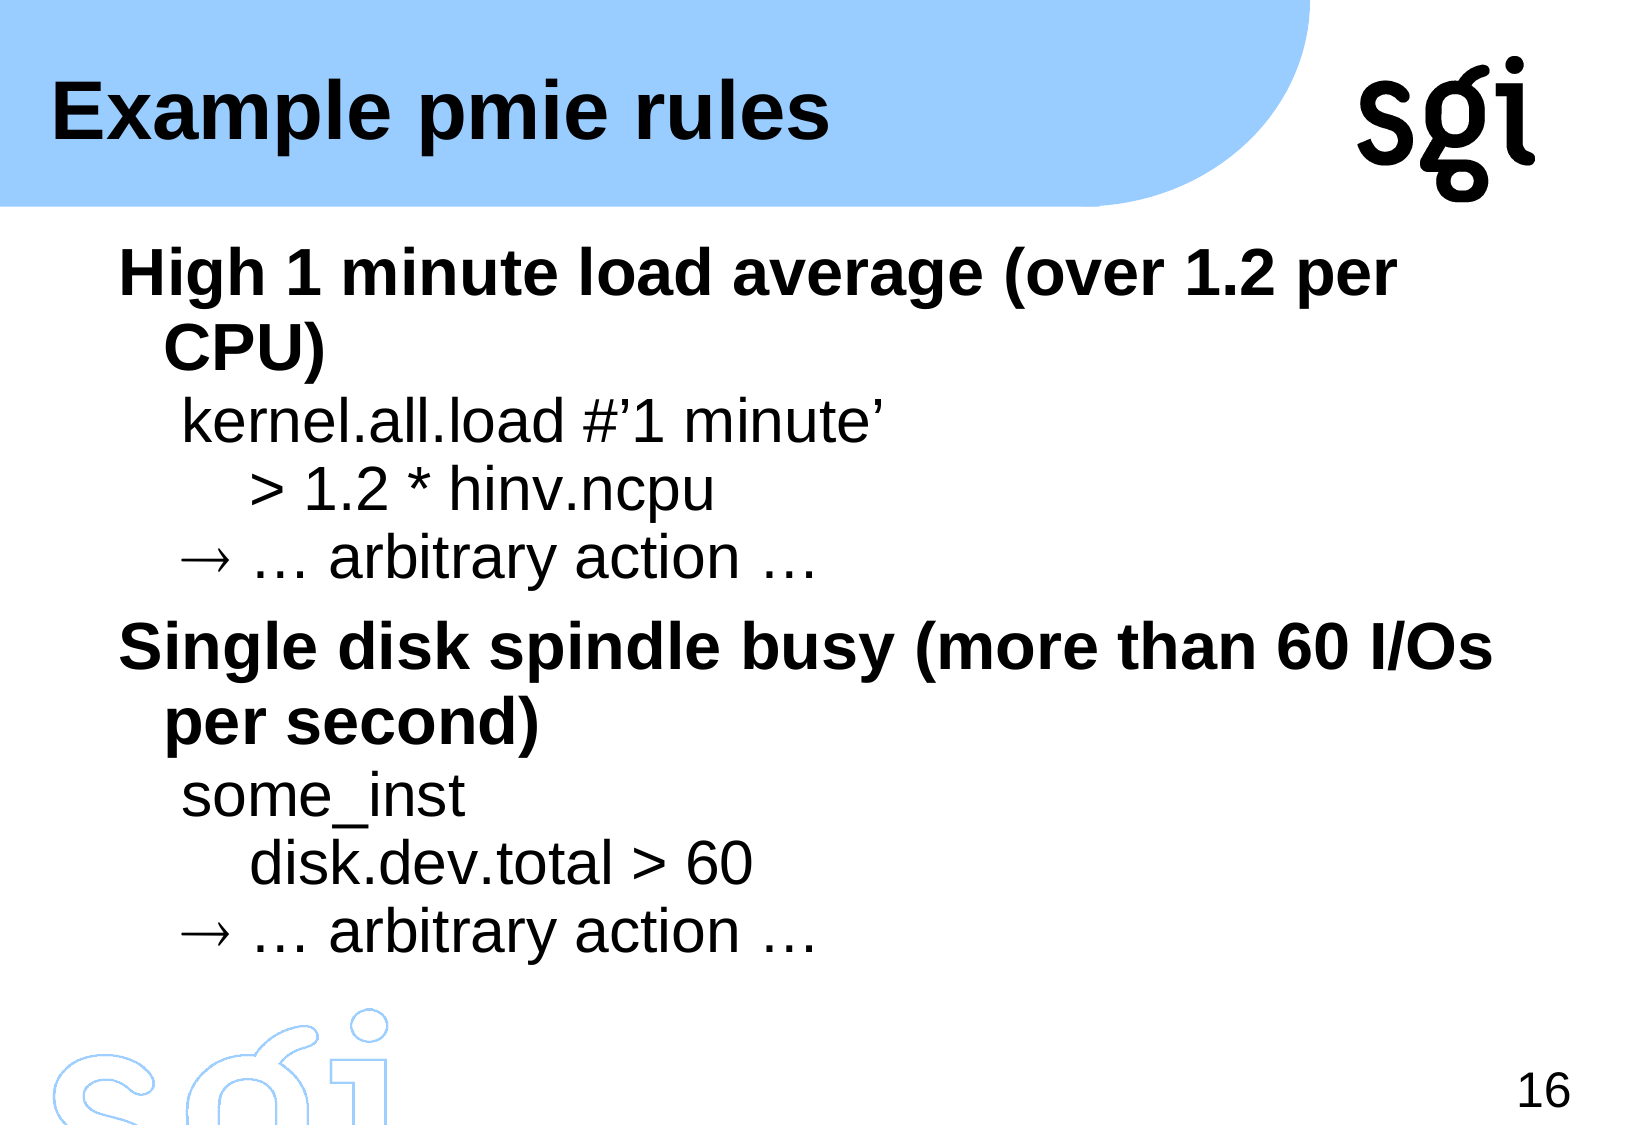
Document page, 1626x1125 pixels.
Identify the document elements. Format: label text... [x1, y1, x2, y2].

title Example pmie rules [36, 33, 1318, 199]
list High 1 minute load average (over 1.2 per CPU) kernel.all.load #’1 minute’ > 1.2 * hinv.ncpu  … arbitrary action … Single disk spindle busy (more than 60 I/Os per second) some_inst disk.dev.total > 60  … arbitrary action … [87, 228, 1538, 1108]
